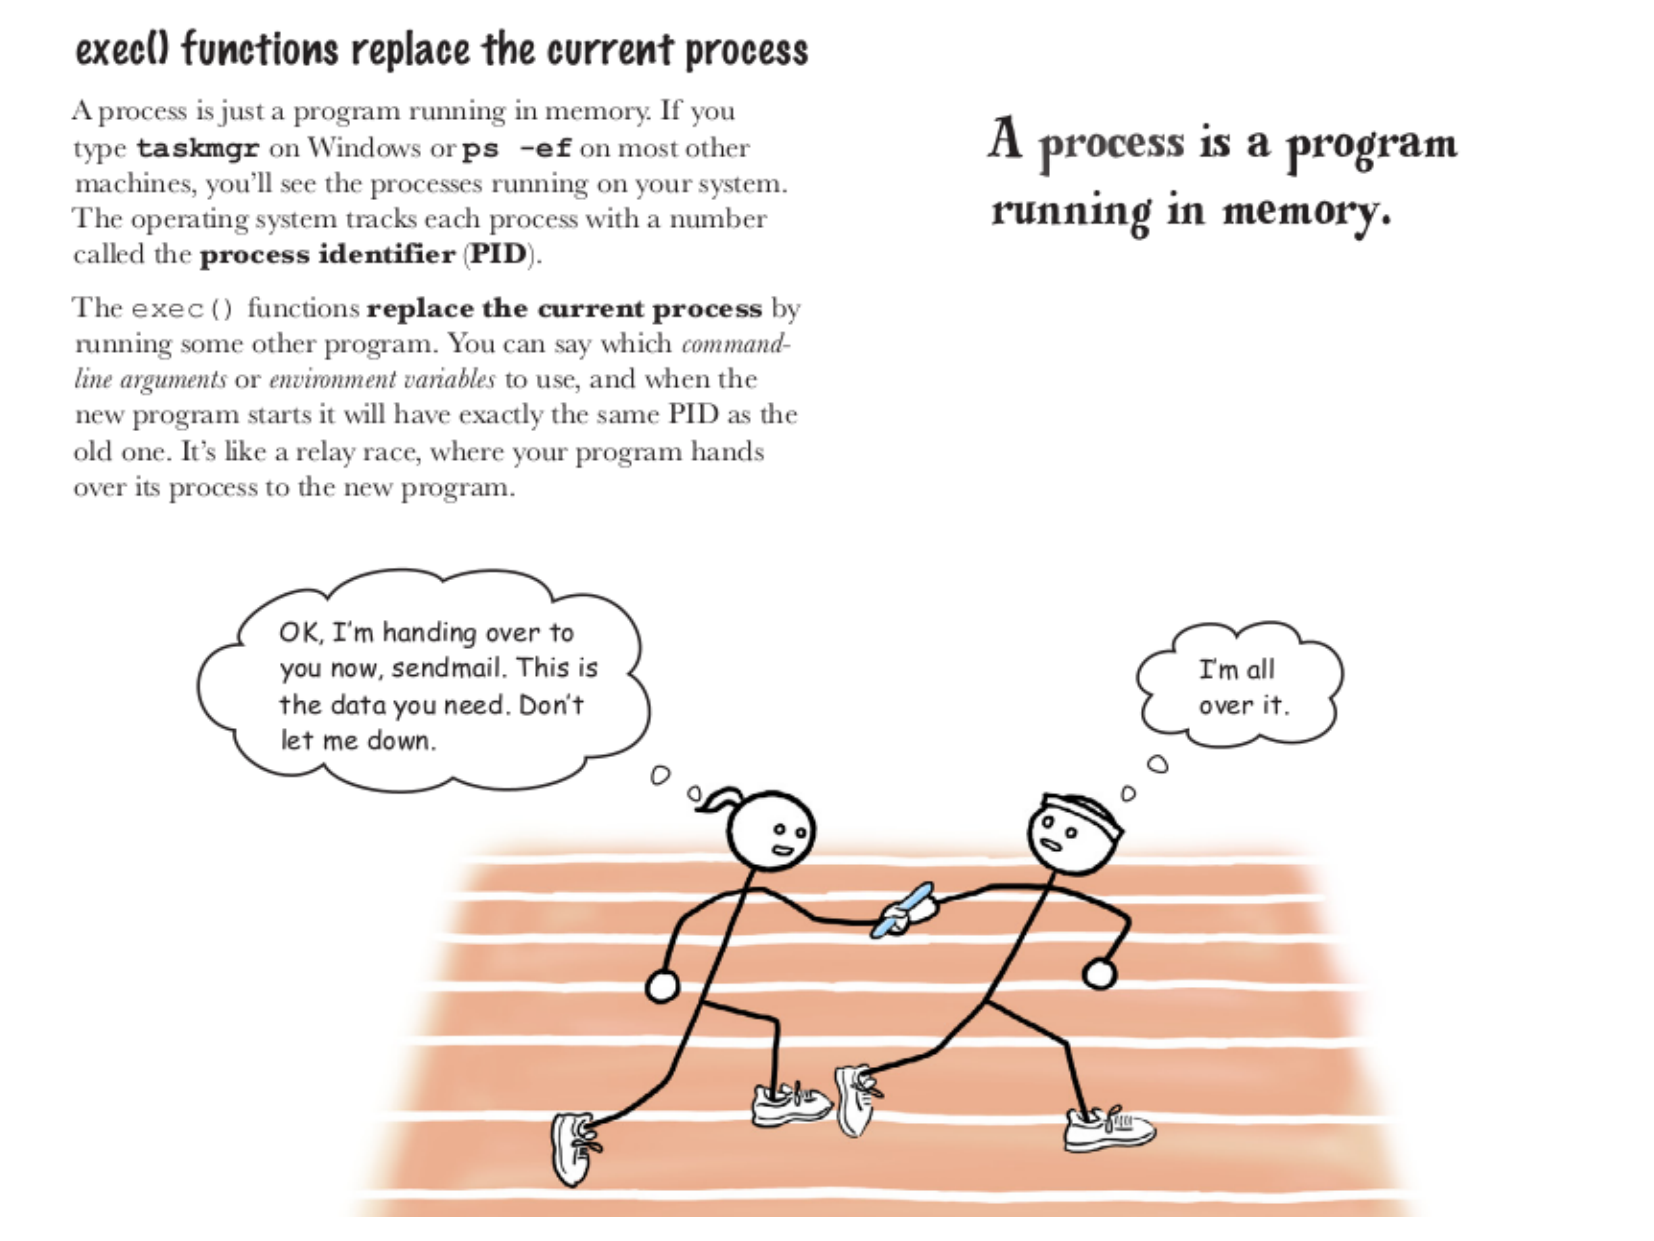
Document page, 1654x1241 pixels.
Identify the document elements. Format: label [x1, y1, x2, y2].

picture [47, 23, 1583, 1217]
